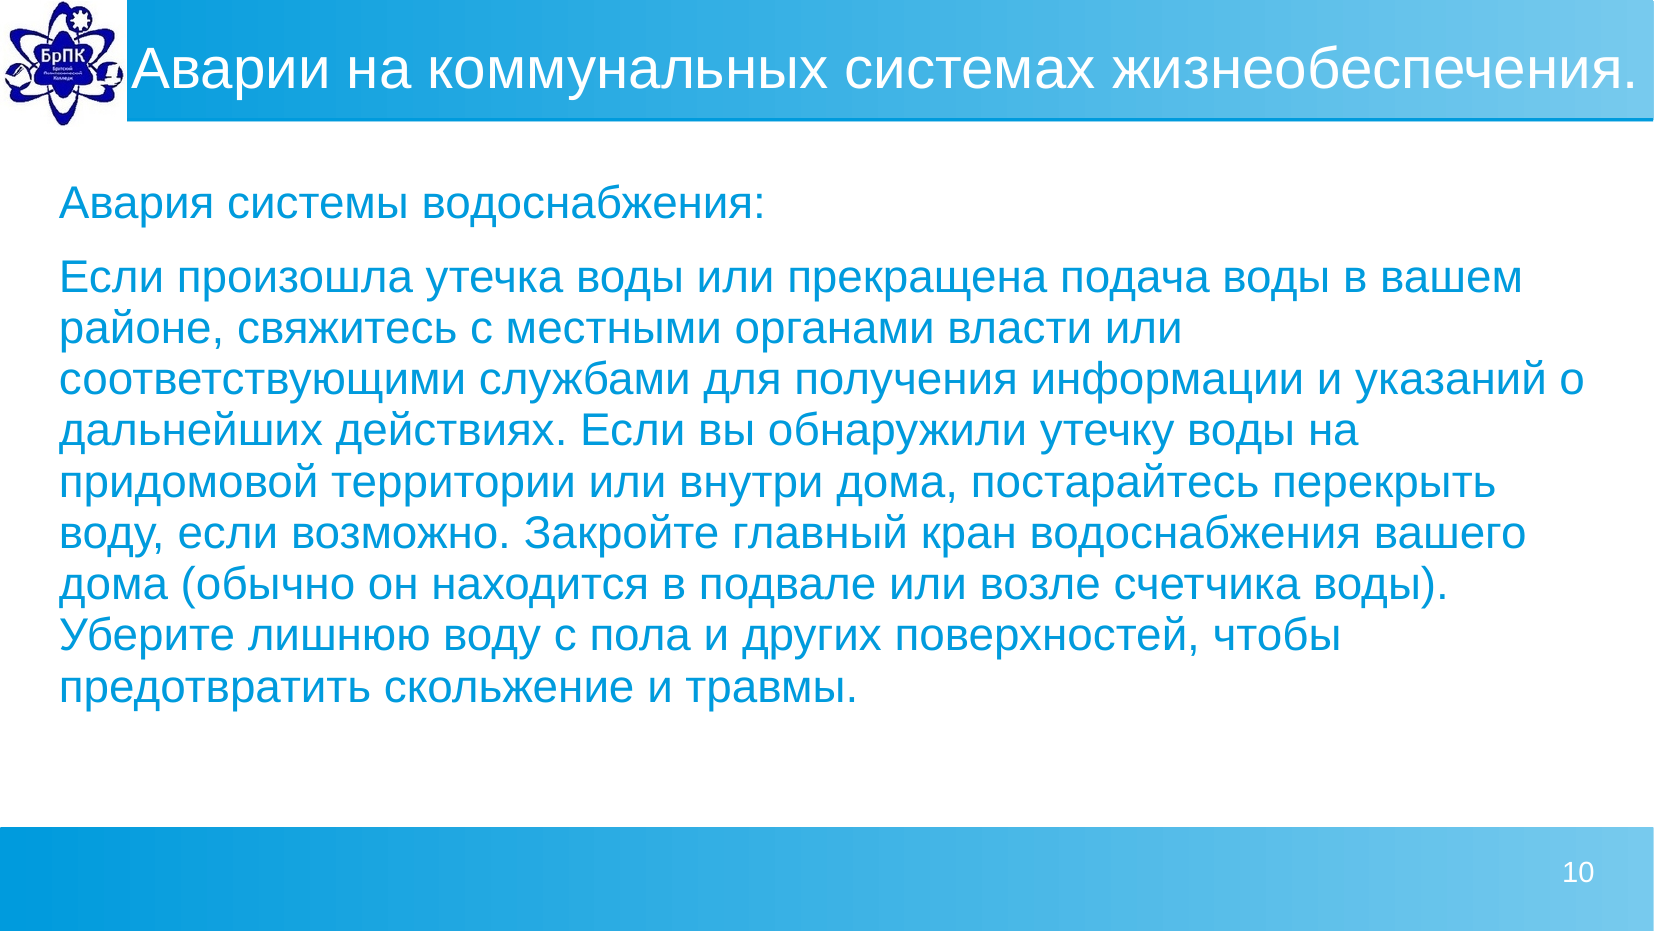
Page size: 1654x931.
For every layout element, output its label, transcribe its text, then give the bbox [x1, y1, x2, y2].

title Аварии на коммунальных системах жизнеобеспечения. [127, 36, 1654, 102]
picture [0, 0, 127, 127]
list Авария системы водоснабжения: Если произошла утечка воды или прекращена подача воды в вашем районе, свяжитесь с местными органами власти или соответствующими службами для получения информации и указаний о дальнейших действиях. Если вы обнаружили утечку воды на придомовой территории или внутри дома, постарайтесь перекрыть воду, если возможно. Закройте главный кран водоснабжения вашего дома (обычно он находится в подвале или возле счетчика воды). Уберите лишнюю воду с пола и других поверхностей, чтобы предотвратить скольжение и травмы. [59, 177, 1595, 768]
